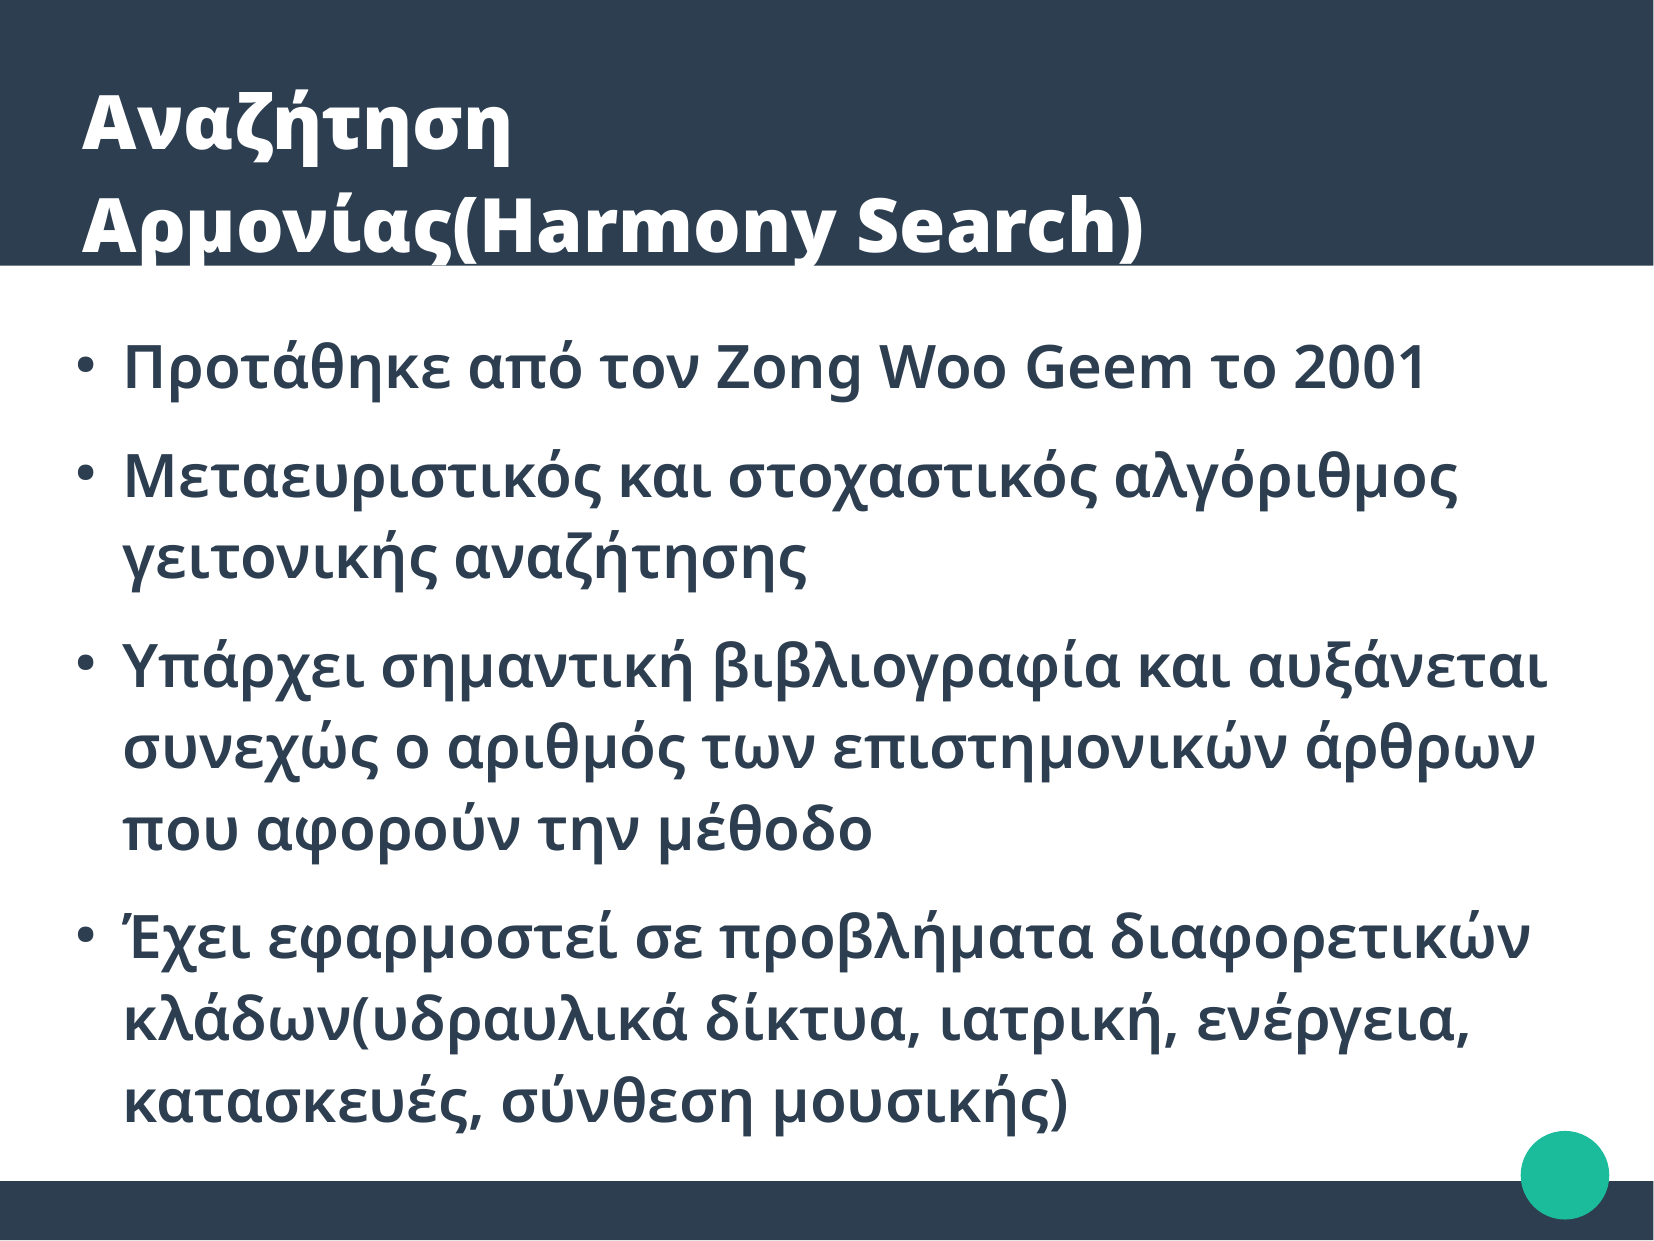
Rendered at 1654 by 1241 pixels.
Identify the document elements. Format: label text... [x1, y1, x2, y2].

title Αναζήτηση Αρμονίας(Harmony Search) [82, 69, 1264, 238]
list Προτάθηκε από τον Zong Woo Geem το 2001 Μεταευριστικός και στοχαστικός αλγόριθμος γειτονικής αναζήτησης Υπάρχει σημαντική βιβλιογραφία και αυξάνεται συνεχώς ο αριθμός των επιστημονικών άρθρων που αφορούν την μέθοδο Έχει εφαρμοστεί σε προβλήματα διαφορετικών κλάδων(υδραυλικά δίκτυα, ιατρική, ενέργεια, κατασκευές, σύνθεση μουσικής) [59, 324, 1595, 1152]
